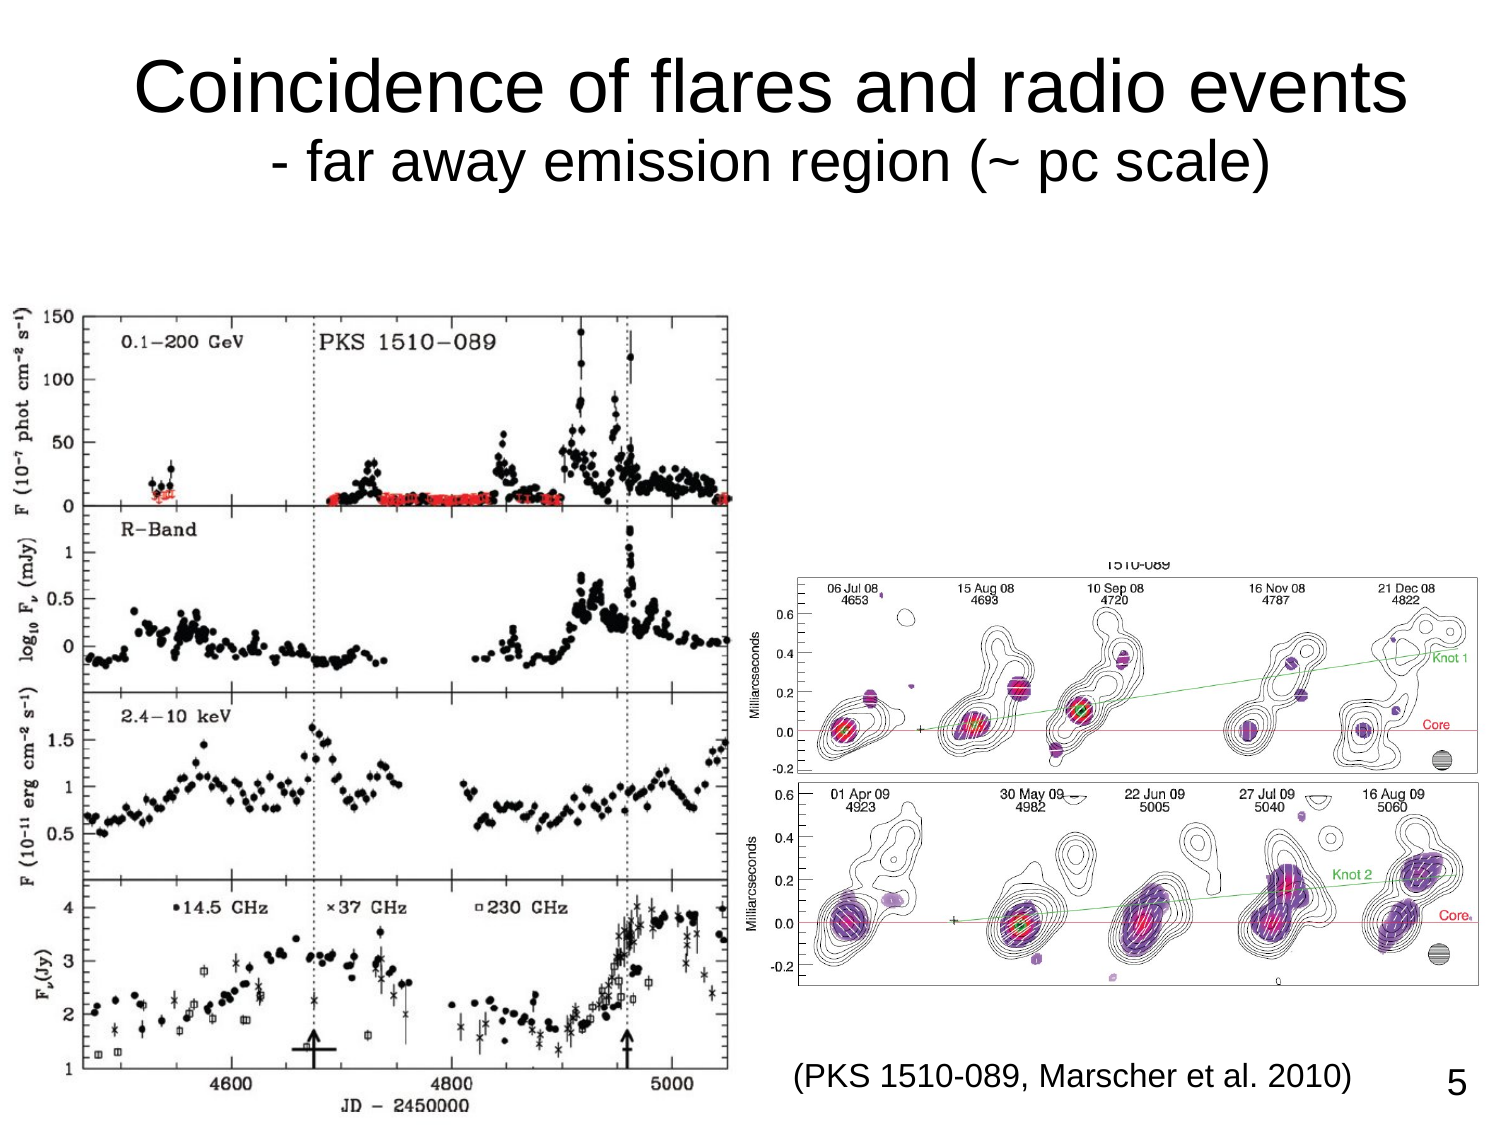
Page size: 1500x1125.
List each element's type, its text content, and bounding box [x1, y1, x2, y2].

text_box Coincidence of flares and radio events - far away emission region (~ pc scale) [118, 37, 1426, 202]
text_box <number> [1356, 1054, 1500, 1125]
text_box (PKS 1510-089, Marscher et al. 2010) [778, 1050, 1368, 1102]
picture [0, 295, 1489, 1125]
